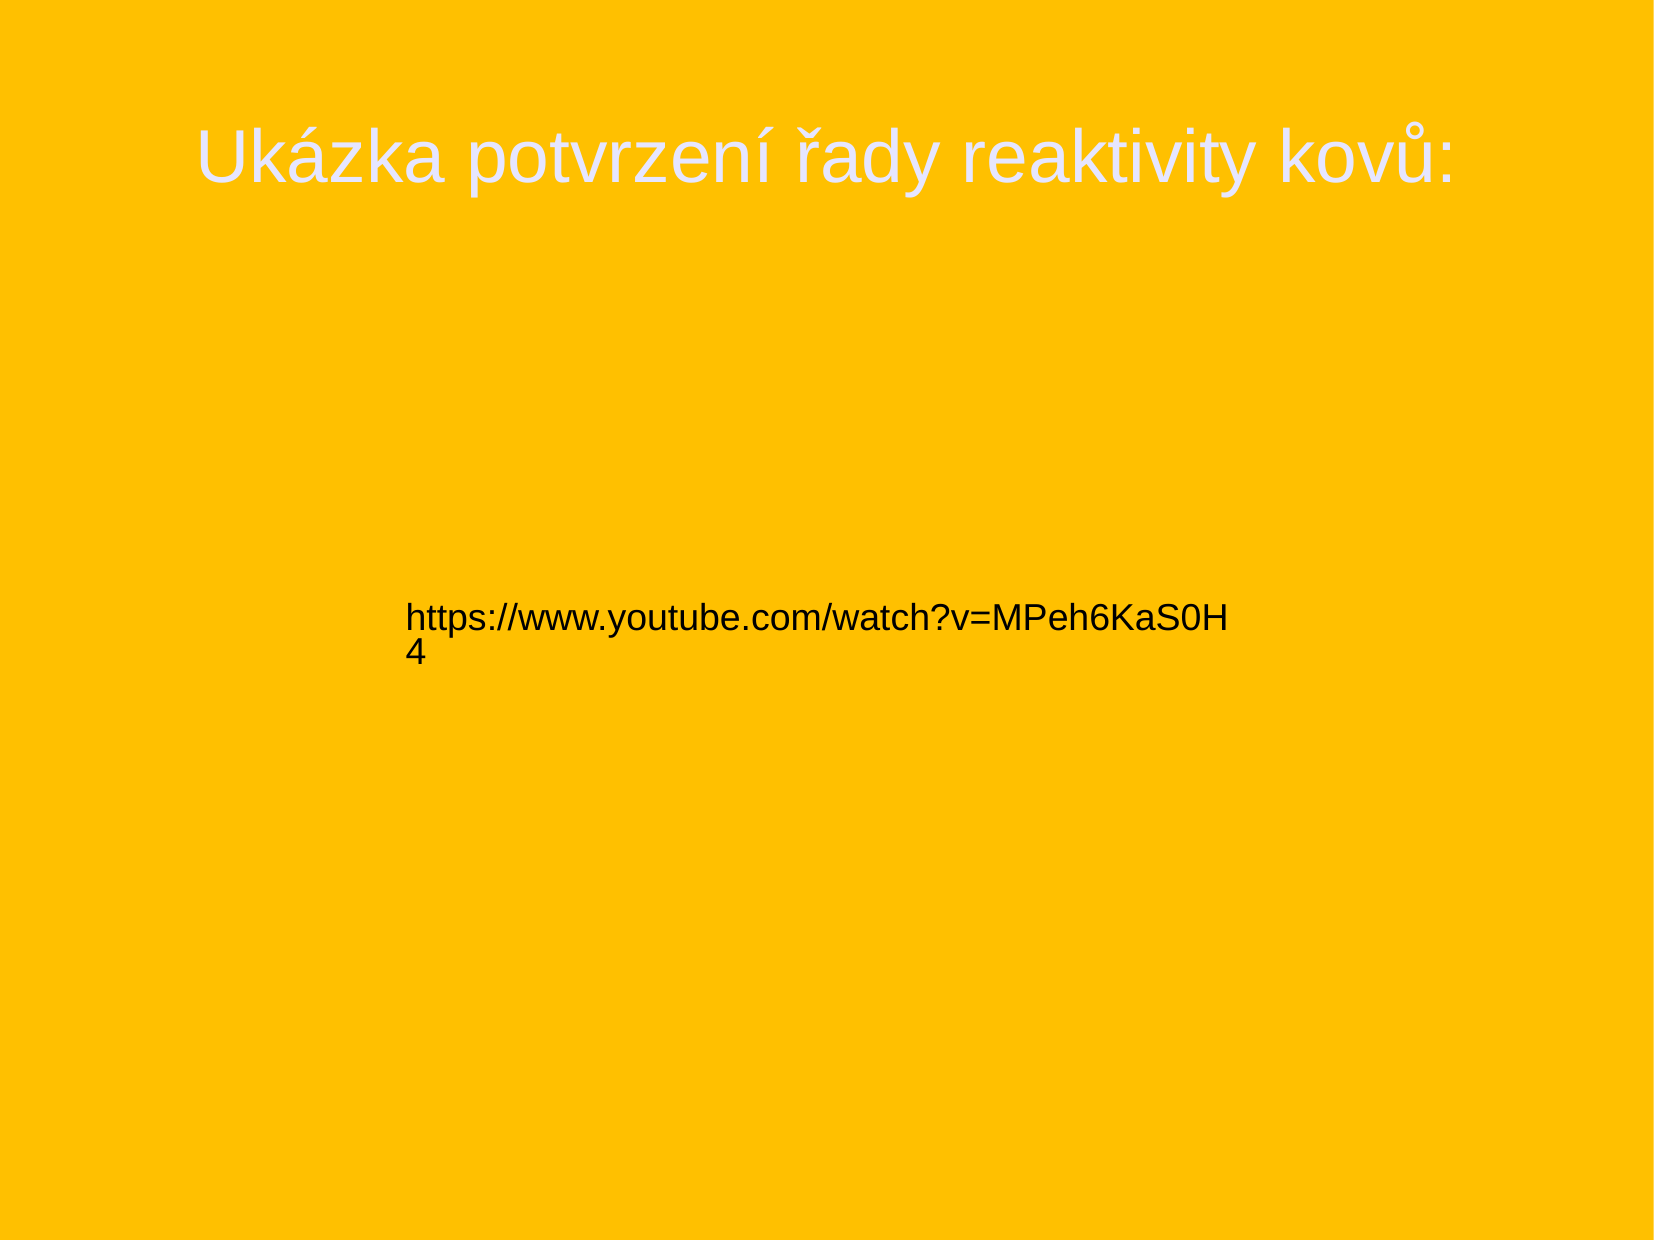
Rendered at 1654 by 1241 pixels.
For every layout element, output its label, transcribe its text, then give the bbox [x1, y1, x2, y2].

title Ukázka potvrzení řady reaktivity kovů: [82, 49, 1571, 257]
text_box https://www.youtube.com/watch?v=MPeh6KaS0H4 [390, 589, 1261, 688]
